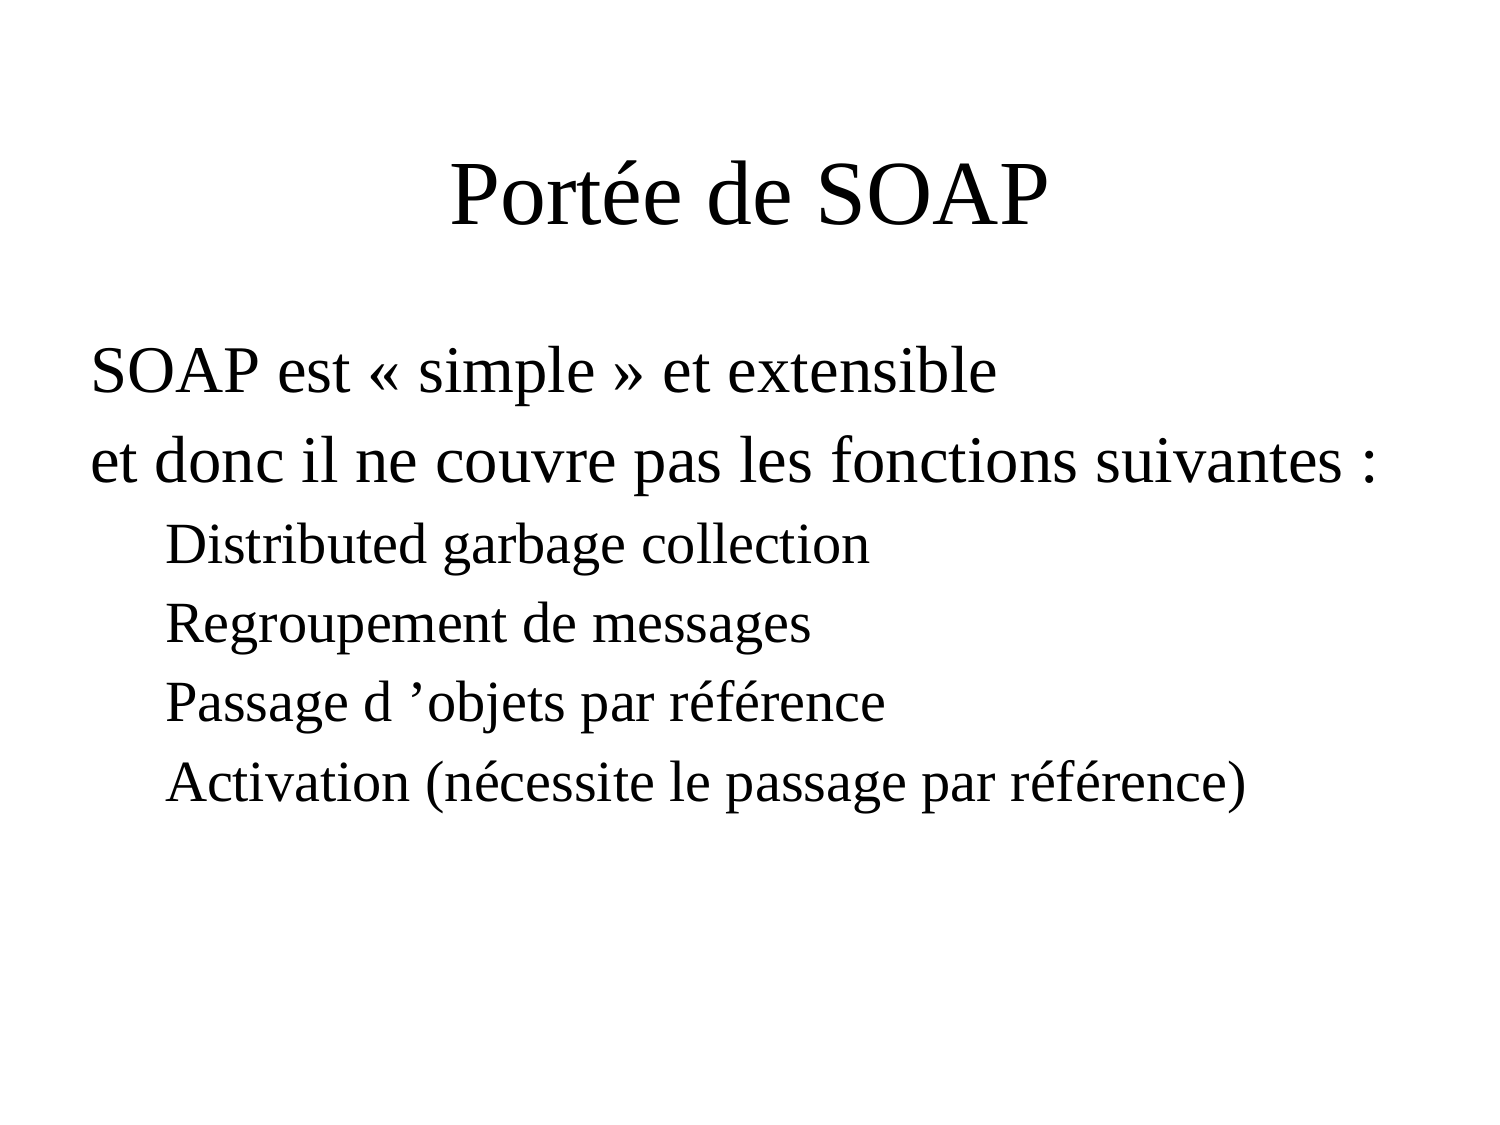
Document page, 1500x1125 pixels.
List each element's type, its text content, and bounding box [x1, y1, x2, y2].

title Portée de SOAP [112, 99, 1388, 288]
list SOAP est « simple » et extensible et donc il ne couvre pas les fonctions suivantes : Distributed garbage collection Regroupement de messages Passage d ’objets par référence Activation (nécessite le passage par référence) [74, 324, 1450, 1001]
